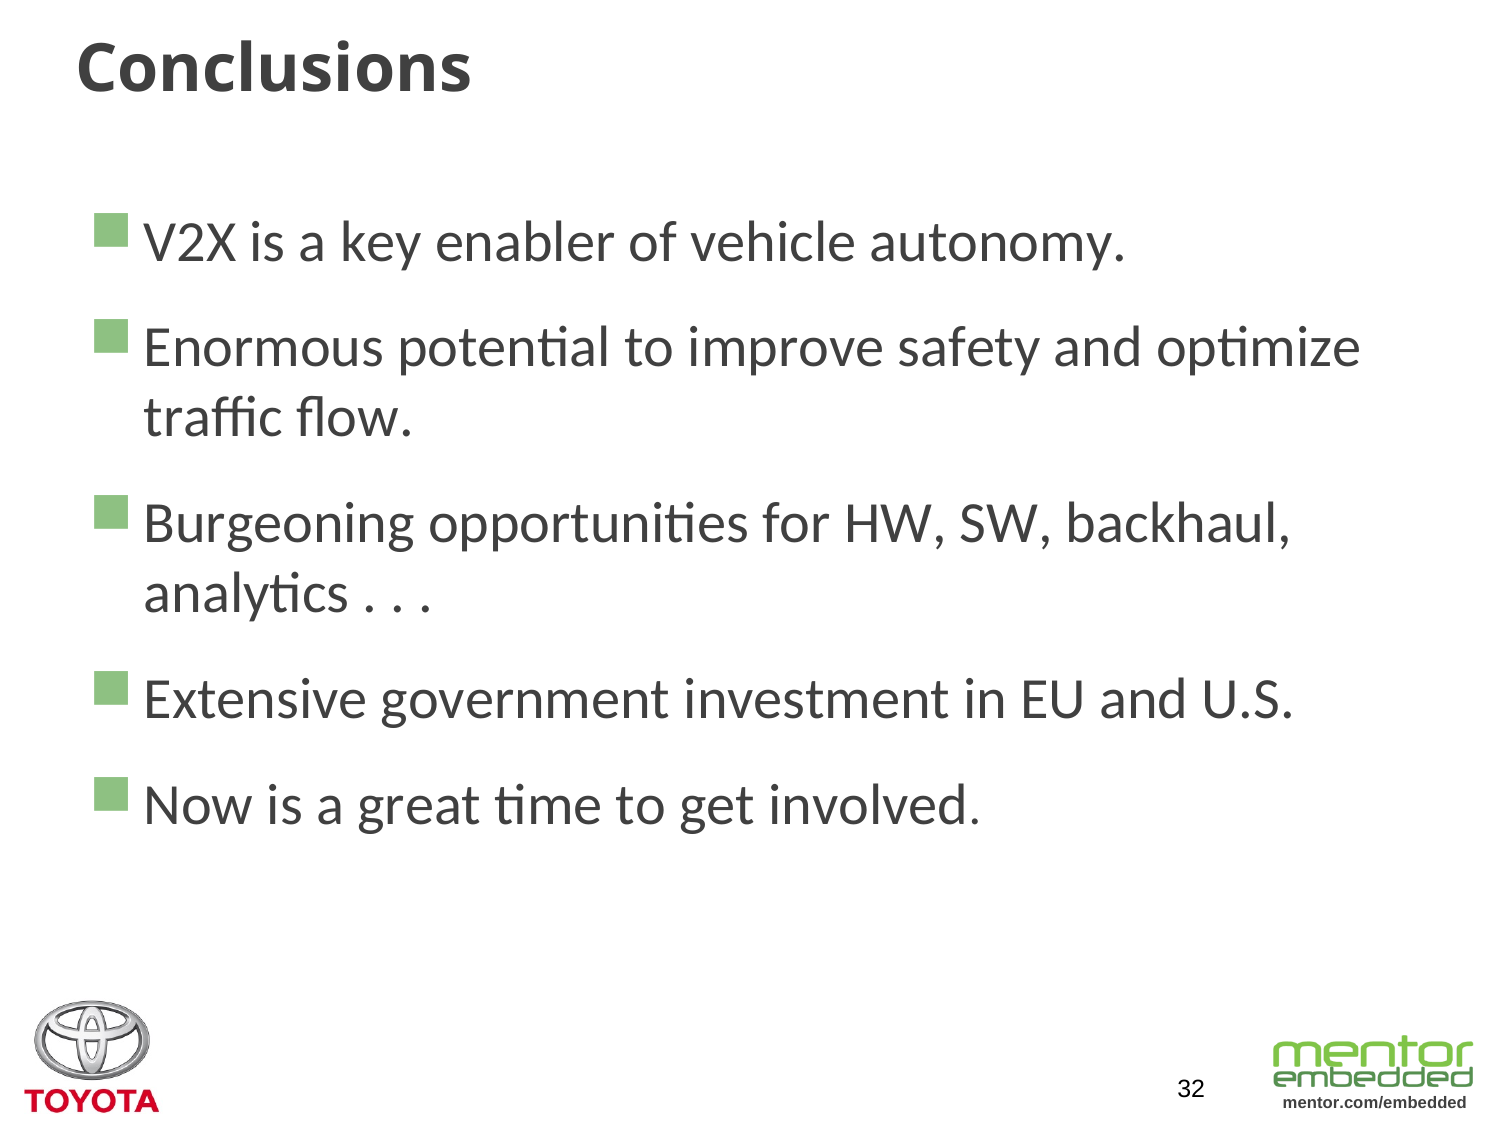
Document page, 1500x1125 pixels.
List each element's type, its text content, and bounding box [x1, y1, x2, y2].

picture [1268, 1030, 1476, 1092]
text_box Conclusions [0, 0, 1500, 113]
picture [24, 998, 163, 1114]
text_box V2X is a key enabler of vehicle autonomy. Enormous potential to improve safety and optimize traffic flow. Burgeoning opportunities for HW, SW, backhaul, analytics . . . Extensive government investment in EU and U.S. Now is a great time to get involved. [14, 195, 1456, 919]
